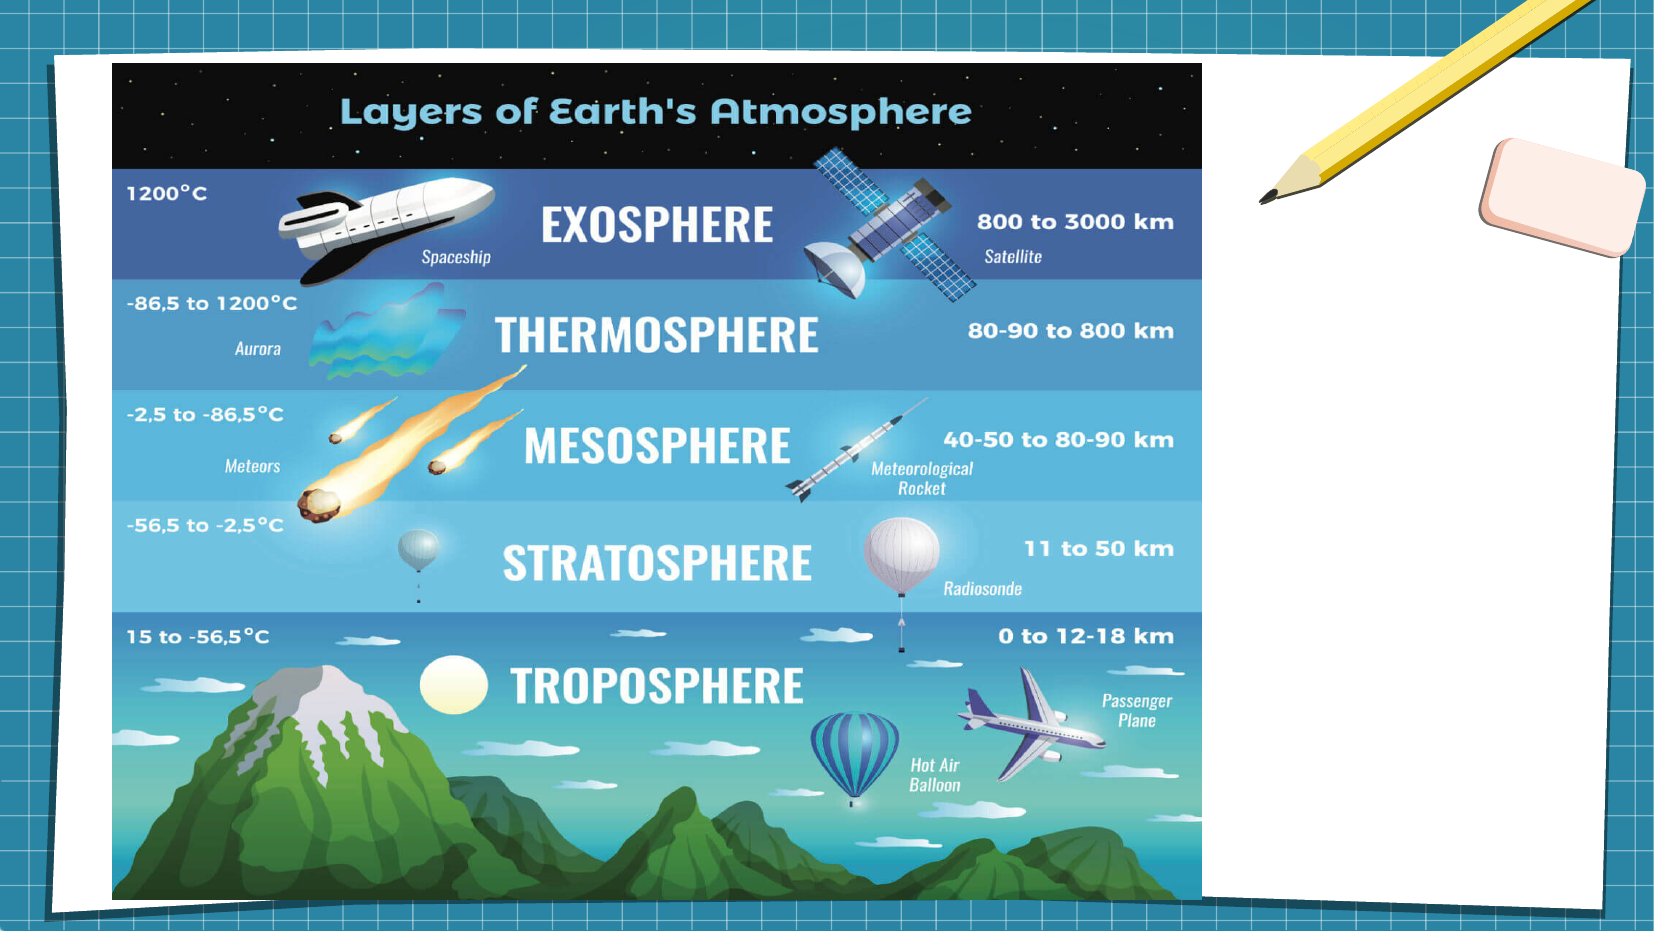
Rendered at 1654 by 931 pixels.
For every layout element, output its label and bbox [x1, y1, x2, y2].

picture [112, 63, 1202, 901]
